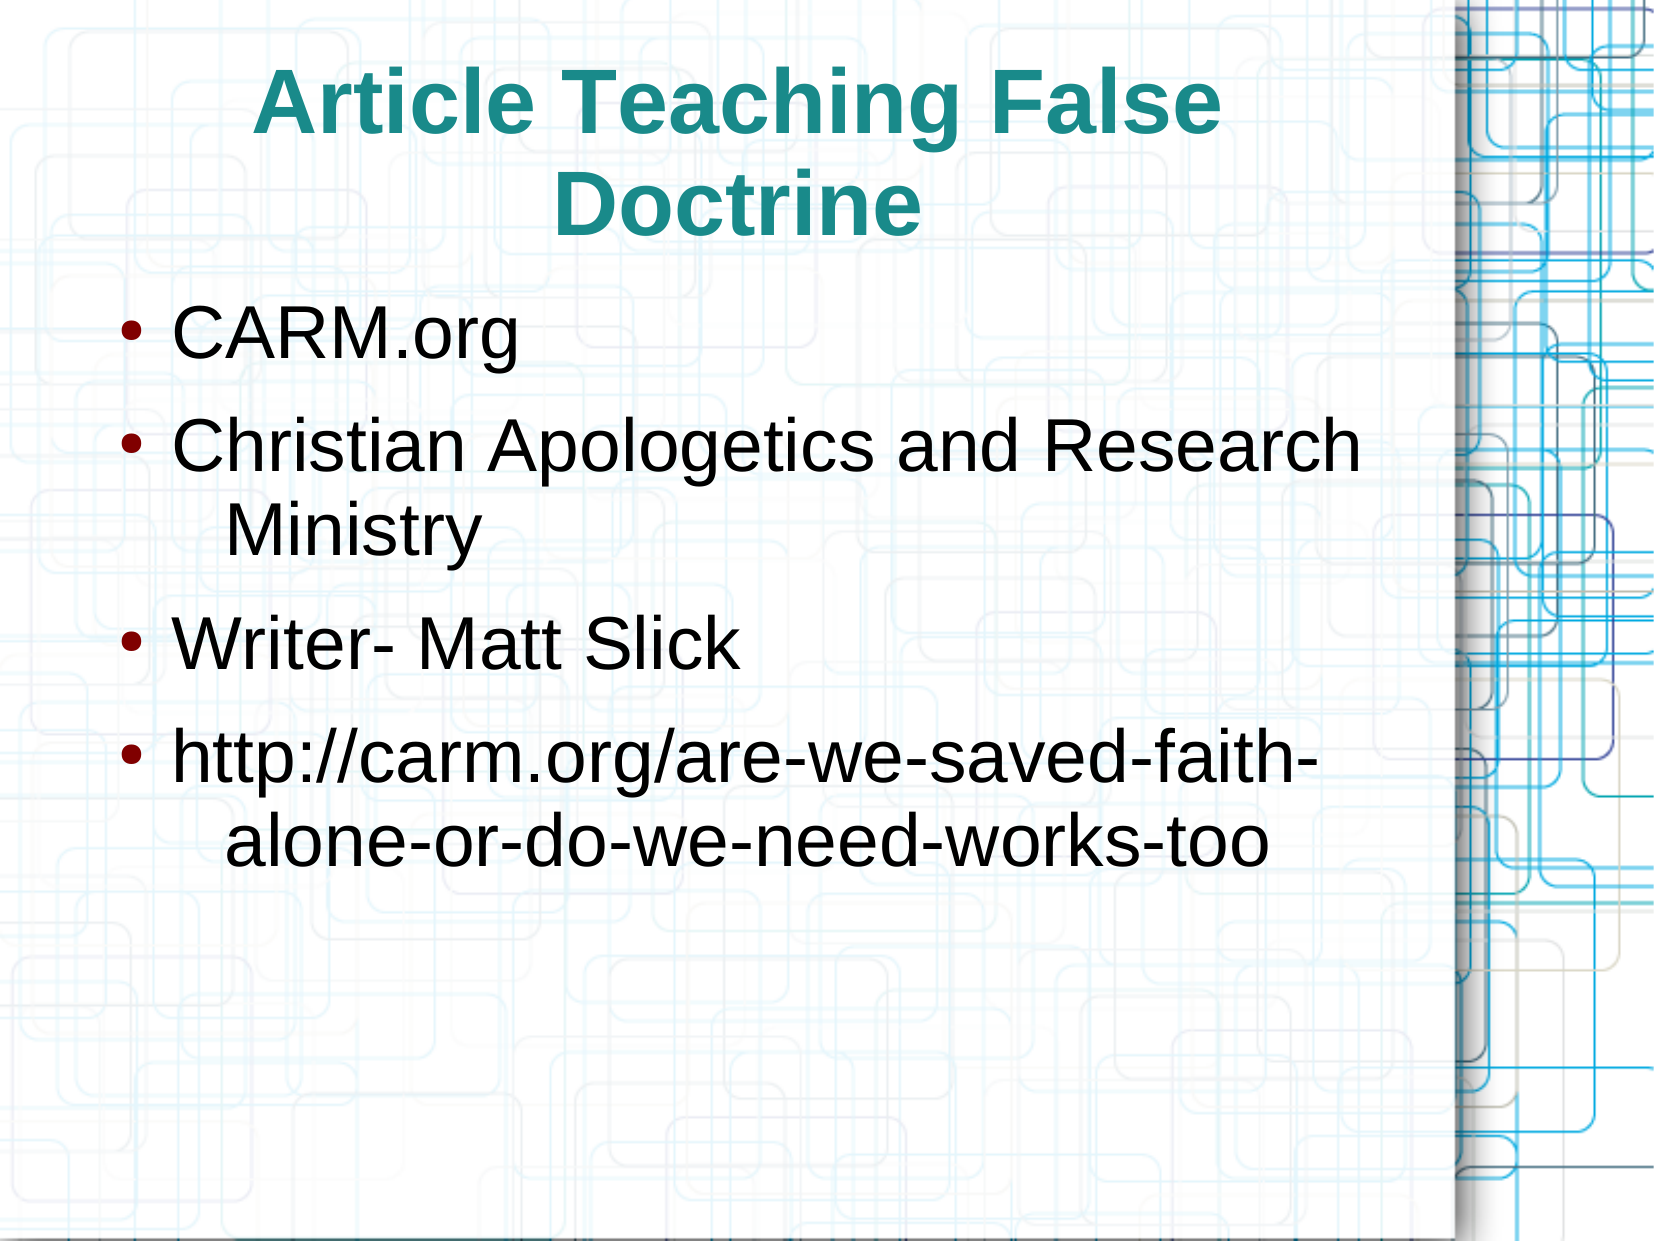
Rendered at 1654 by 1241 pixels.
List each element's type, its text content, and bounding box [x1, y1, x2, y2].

title Article Teaching False Doctrine [59, 49, 1418, 257]
picture [0, 0, 1654, 1241]
list CARM.org Christian Apologetics and Research Ministry Writer- Matt Slick http://carm.org/are-we-saved-faith-alone-or-do-we-need-works-too [82, 290, 1418, 1109]
